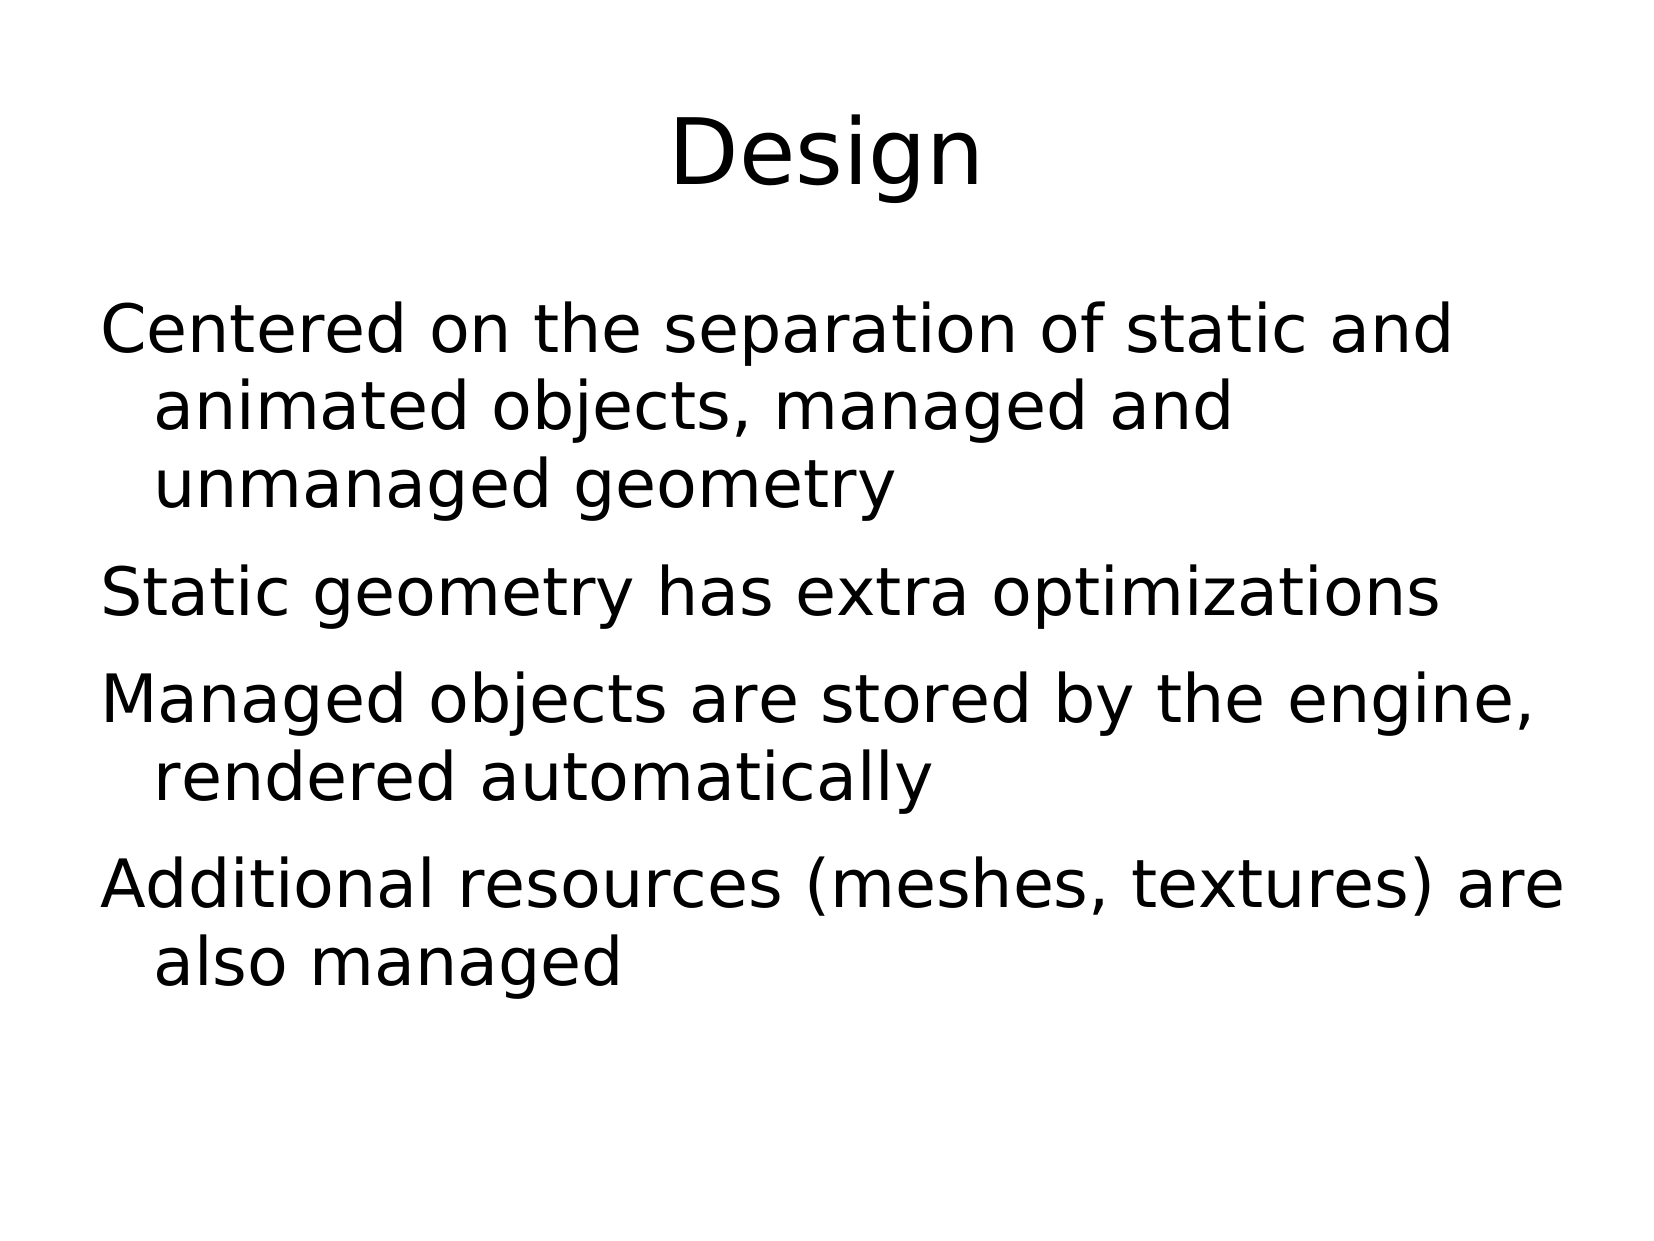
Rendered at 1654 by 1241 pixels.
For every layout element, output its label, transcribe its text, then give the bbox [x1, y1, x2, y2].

list Centered on the separation of static and animated objects, managed and unmanaged geometry Static geometry has extra optimizations Managed objects are stored by the engine, rendered automatically Additional resources (meshes, textures) are also managed [82, 290, 1571, 1109]
title Design [82, 49, 1571, 257]
